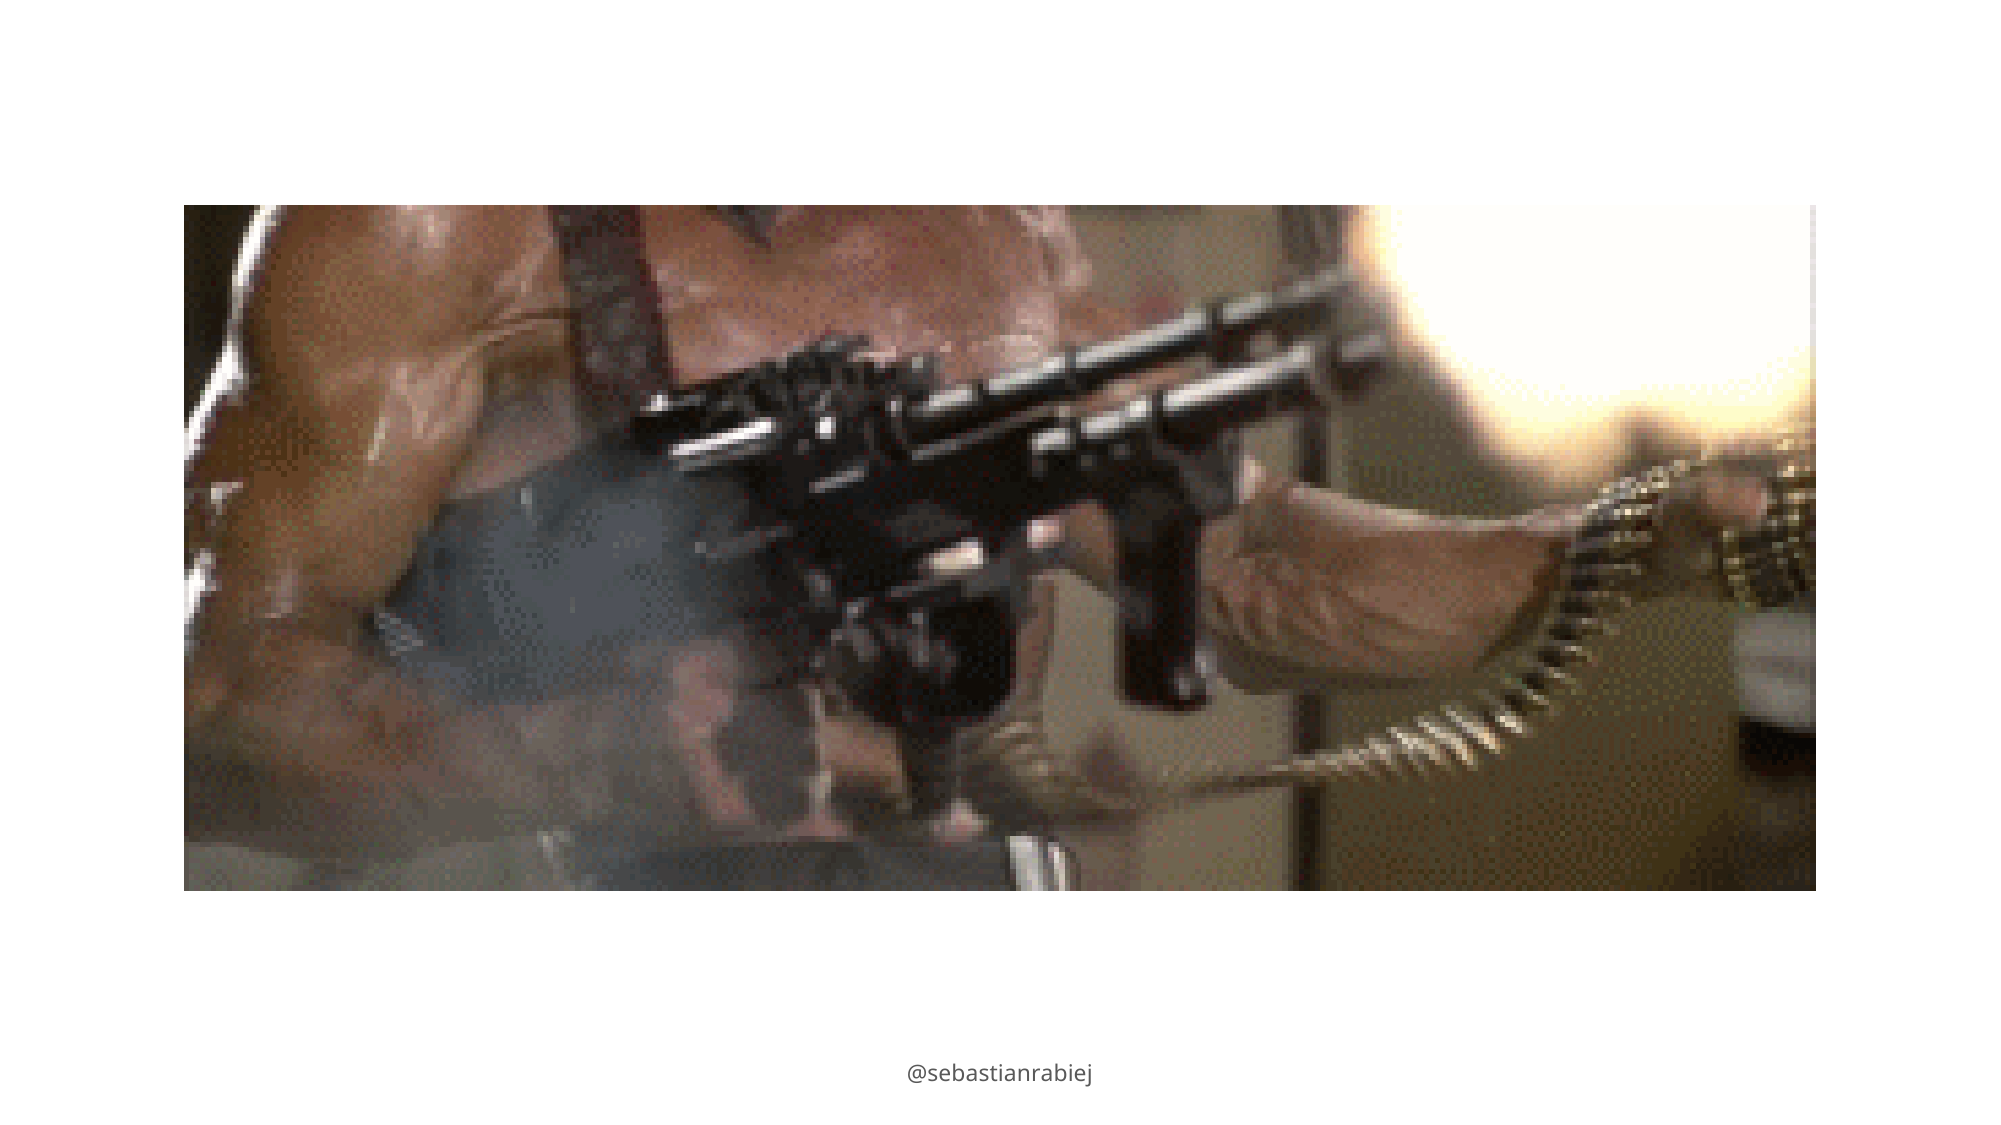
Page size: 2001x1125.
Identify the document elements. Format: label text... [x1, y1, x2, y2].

picture [184, 205, 1816, 891]
text_box @sebastianrabiej [662, 1042, 1338, 1103]
